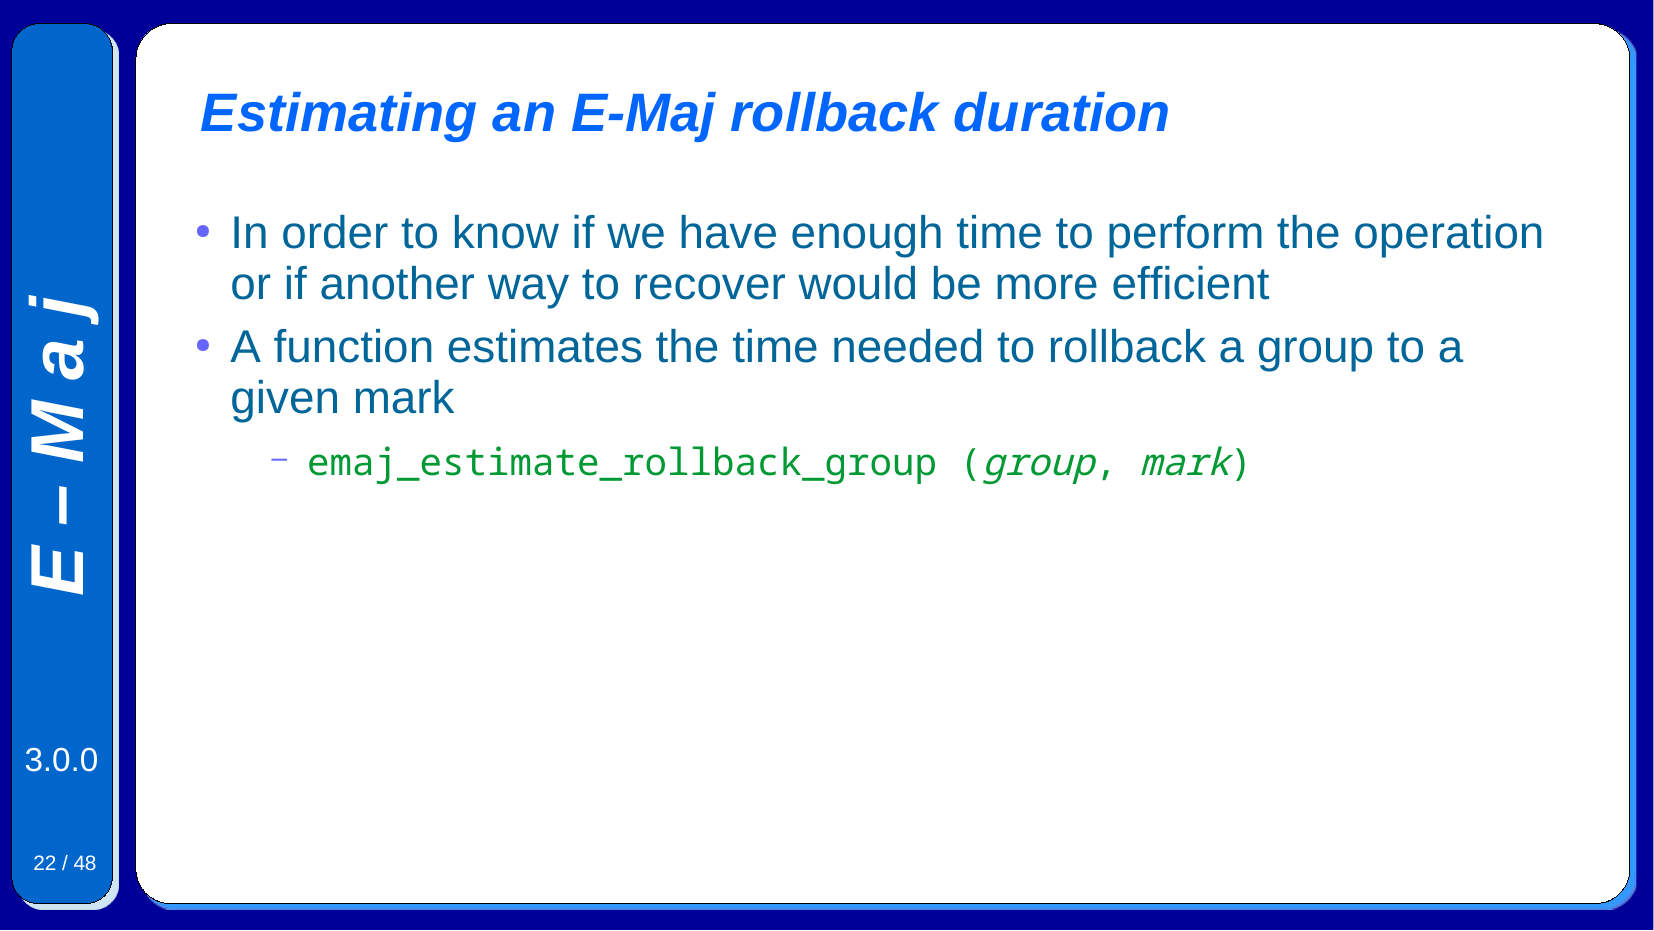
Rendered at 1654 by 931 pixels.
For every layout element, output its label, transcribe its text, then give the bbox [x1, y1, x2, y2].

list In order to know if we have enough time to perform the operation or if another way to recover would be more efficient A function estimates the time needed to rollback a group to a given mark emaj_estimate_rollback_group (group, mark) [177, 206, 1587, 827]
title Estimating an E-Maj rollback duration [200, 34, 1575, 191]
